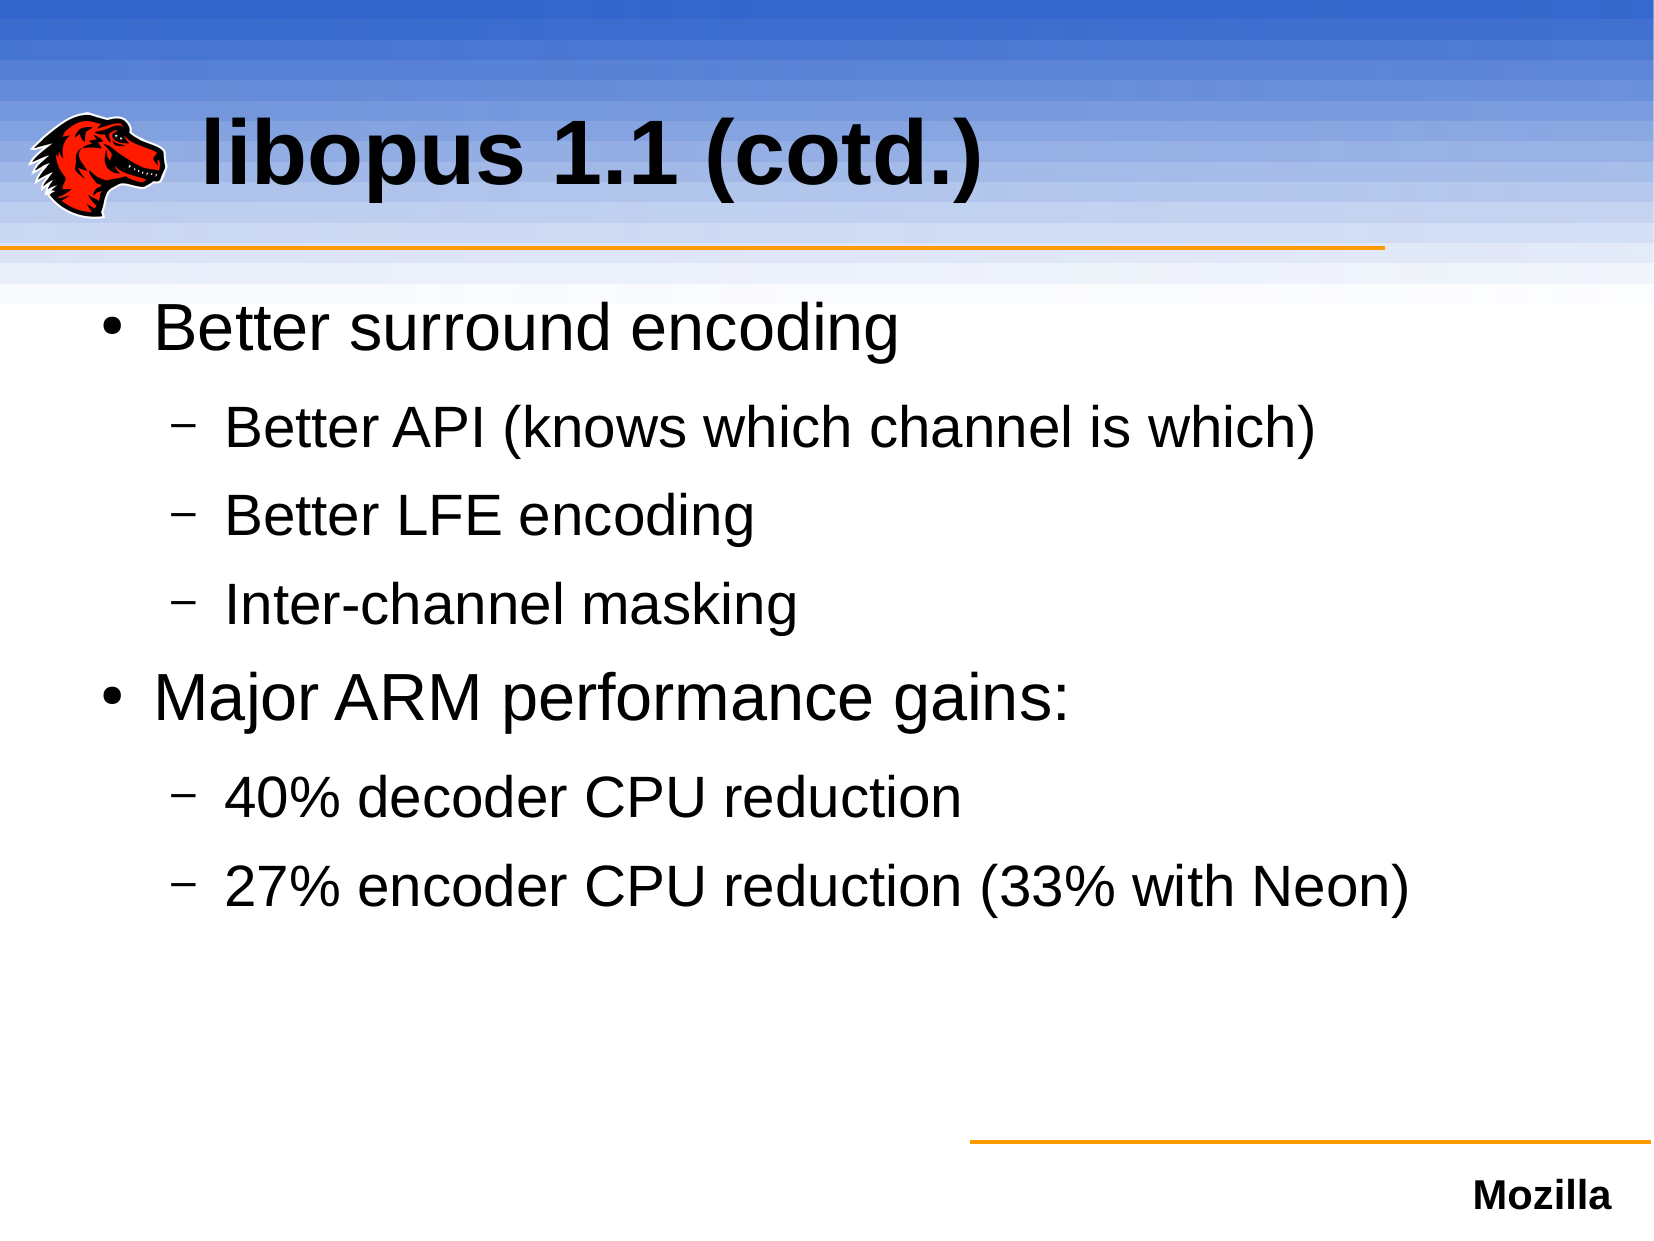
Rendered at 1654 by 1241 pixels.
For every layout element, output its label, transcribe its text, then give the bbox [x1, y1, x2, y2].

title libopus 1.1 (cotd.) [200, 49, 1571, 257]
list Better surround encoding Better API (knows which channel is which) Better LFE encoding Inter-channel masking Major ARM performance gains: 40% decoder CPU reduction 27% encoder CPU reduction (33% with Neon) [82, 290, 1538, 1158]
picture [0, 0, 1654, 1241]
